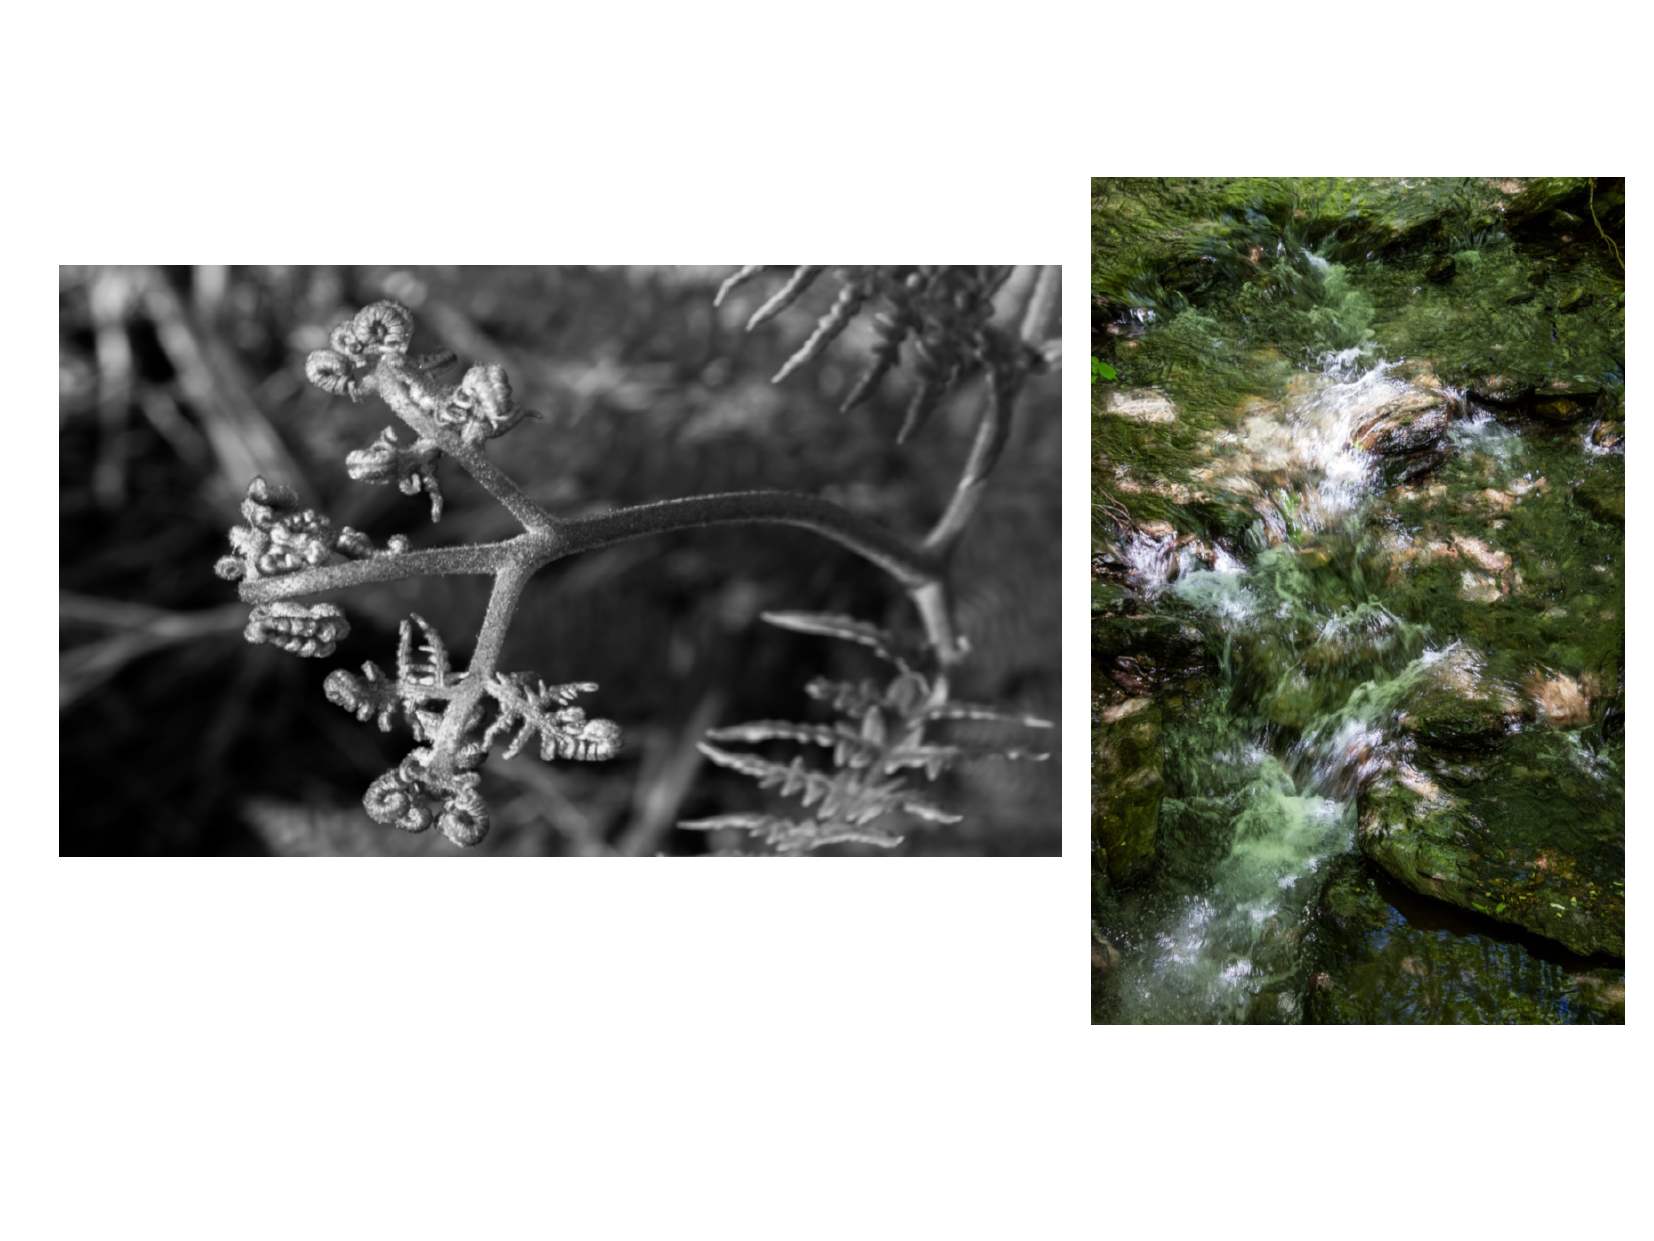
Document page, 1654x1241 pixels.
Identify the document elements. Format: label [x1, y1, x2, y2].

picture [59, 265, 1062, 857]
picture [1091, 177, 1625, 1025]
